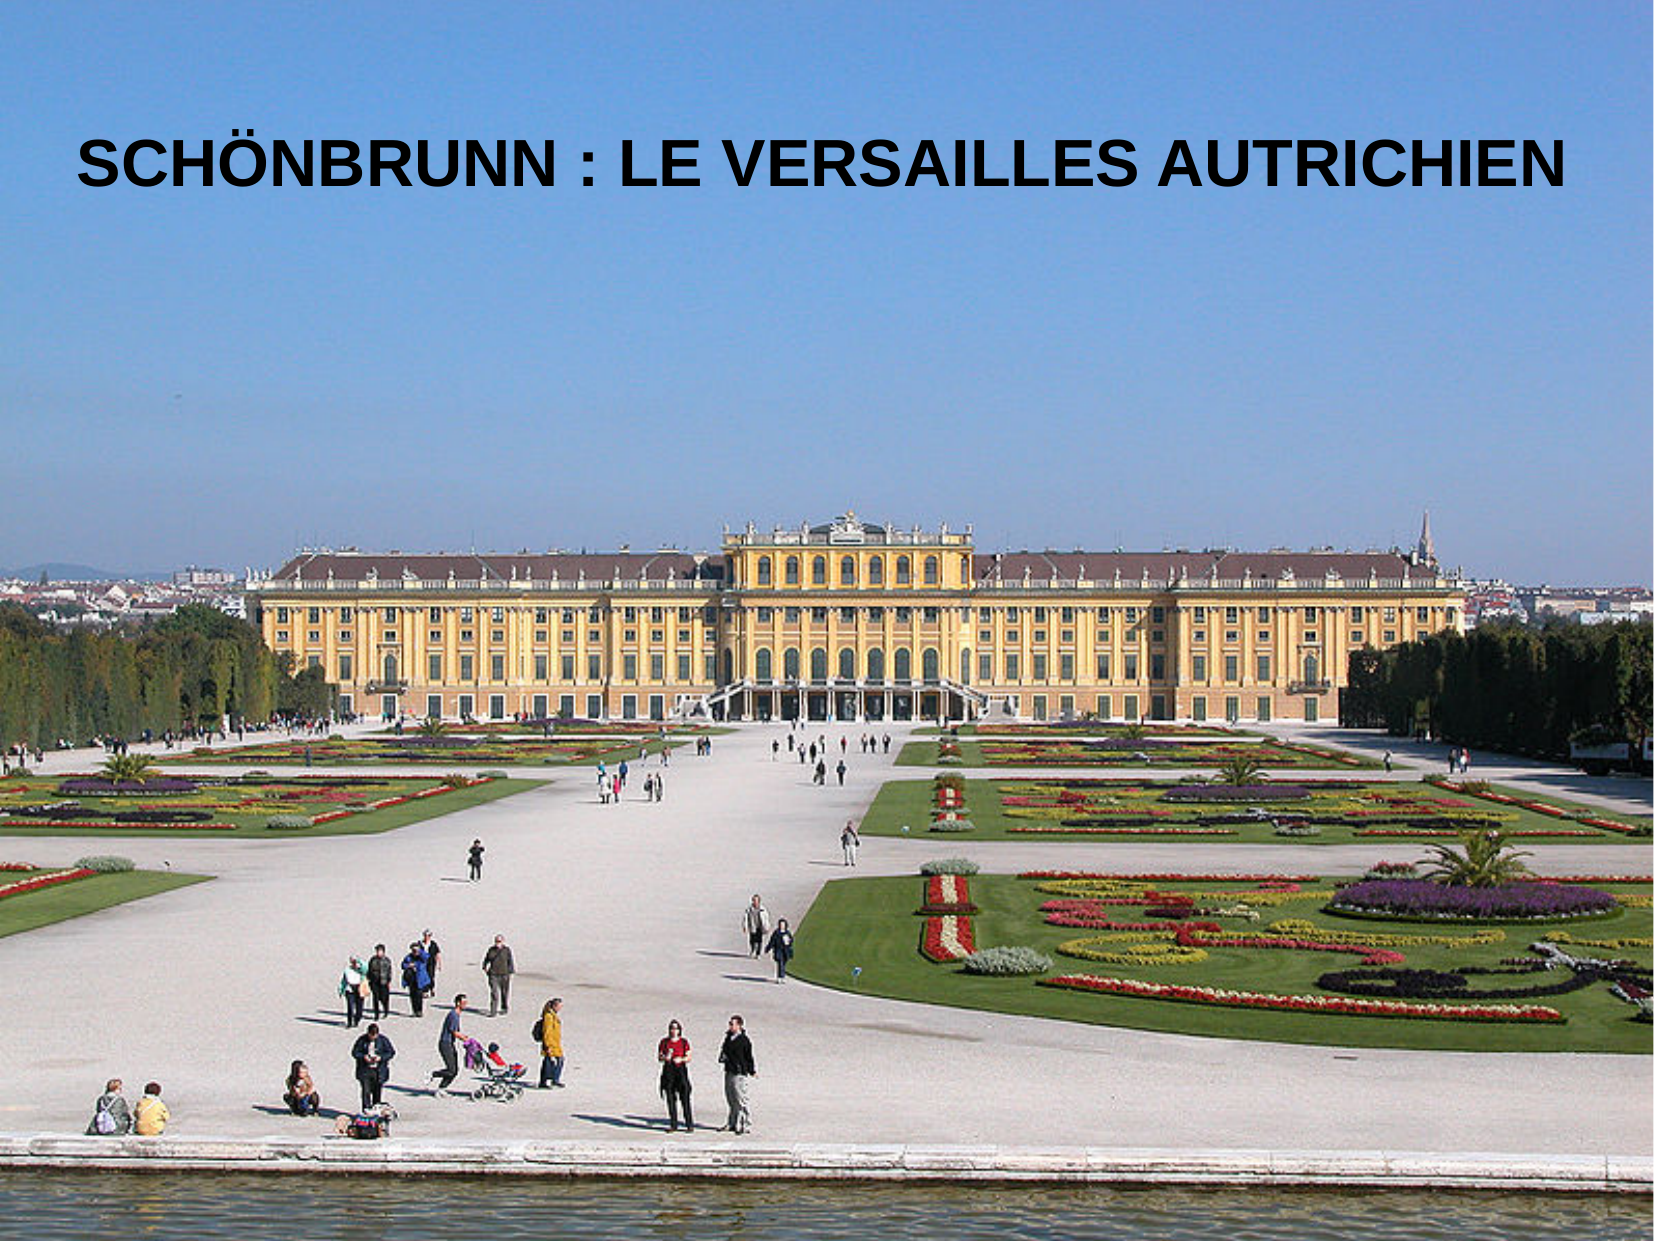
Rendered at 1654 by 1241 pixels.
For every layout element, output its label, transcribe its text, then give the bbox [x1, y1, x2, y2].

picture [0, 0, 1654, 1241]
text_box SCHÖNBRUNN : LE VERSAILLES AUTRICHIEN [62, 118, 1595, 208]
